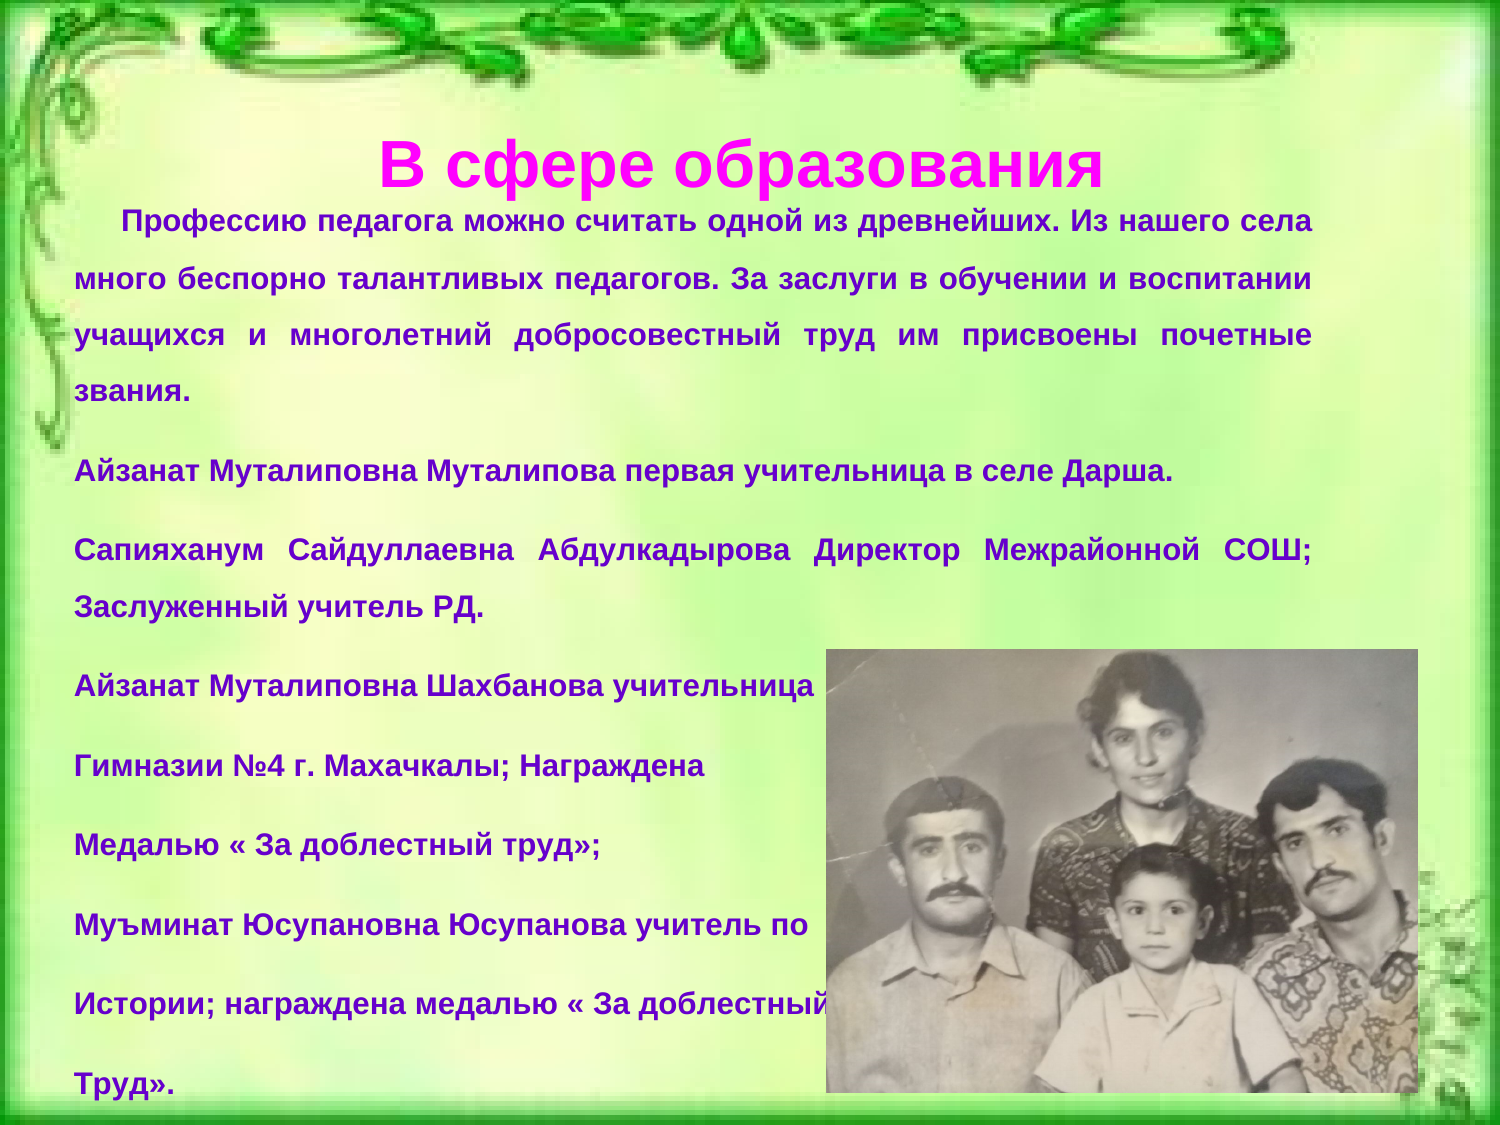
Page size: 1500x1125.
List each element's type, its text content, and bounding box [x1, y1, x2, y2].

picture [0, 0, 1500, 1125]
text_box В сфере образования [64, 113, 1447, 209]
text_box Профессию педагога можно считать одной из древнейших. Из нашего села много беспорно талантливых педагогов. За заслуги в обучении и воспитании учащихся и многолетний добросовестный труд им присвоены почетные звания. Айзанат Муталиповна Муталипова первая учительница в селе Дарша. Сапияханум Сайдуллаевна Абдулкадырова Директор Межрайонной СОШ; Заслуженный учитель РД. Айзанат Муталиповна Шахбанова учительница Гимназии №4 г. Махачкалы; Награждена Медалью « За доблестный труд»; Муъминат Юсупановна Юсупанова учитель по Истории; награждена медалью « За доблестный Труд». [59, 164, 1329, 1125]
